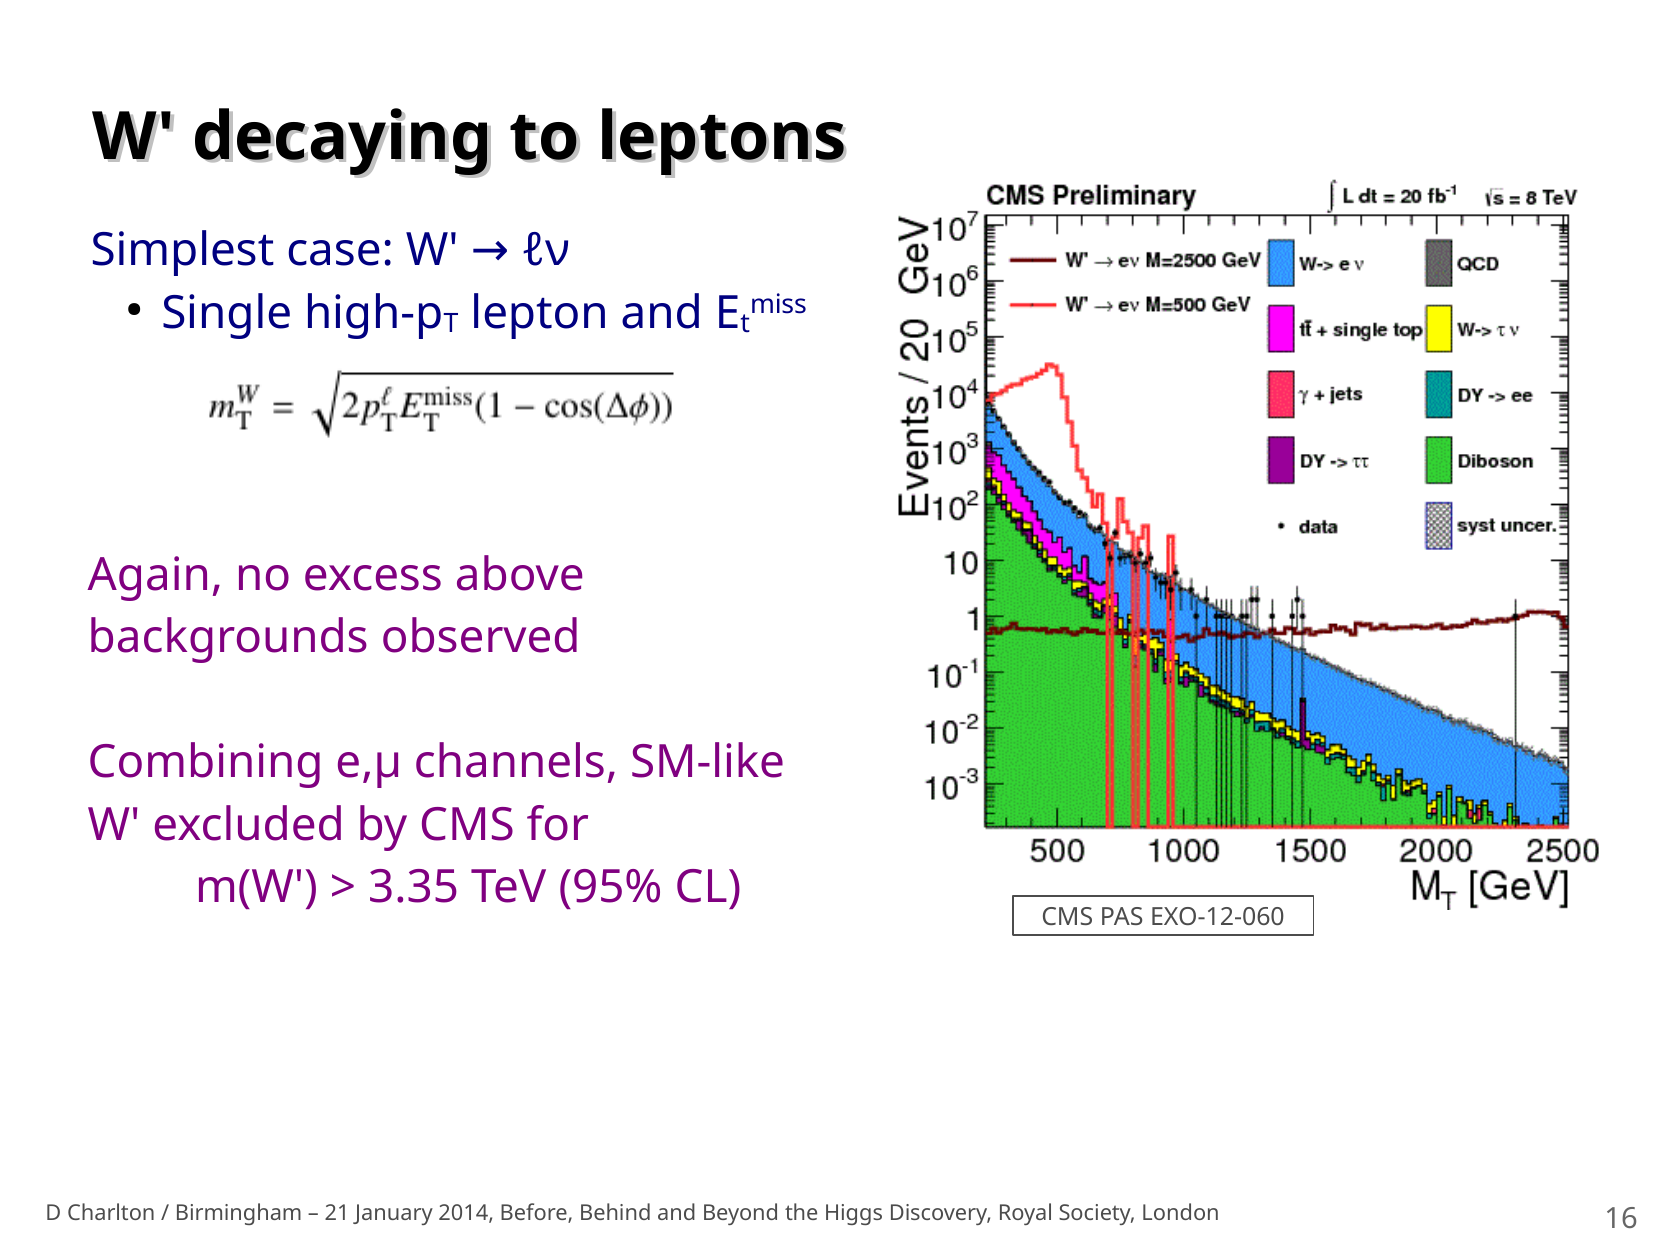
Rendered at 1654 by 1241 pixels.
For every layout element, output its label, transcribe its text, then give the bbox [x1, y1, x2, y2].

text_box Again, no excess above backgrounds observed Combining e,μ channels, SM-like W' excluded by CMS for m(W') > 3.35 TeV (95% CL) [72, 533, 864, 975]
text_box Simplest case: W' → ℓν Single high-pT lepton and Etmiss [75, 209, 890, 978]
picture [866, 173, 1617, 910]
text_box W' decaying to leptons [78, 80, 1424, 174]
text_box CMS PAS EXO-12-060 [1013, 896, 1314, 936]
picture [196, 365, 692, 442]
